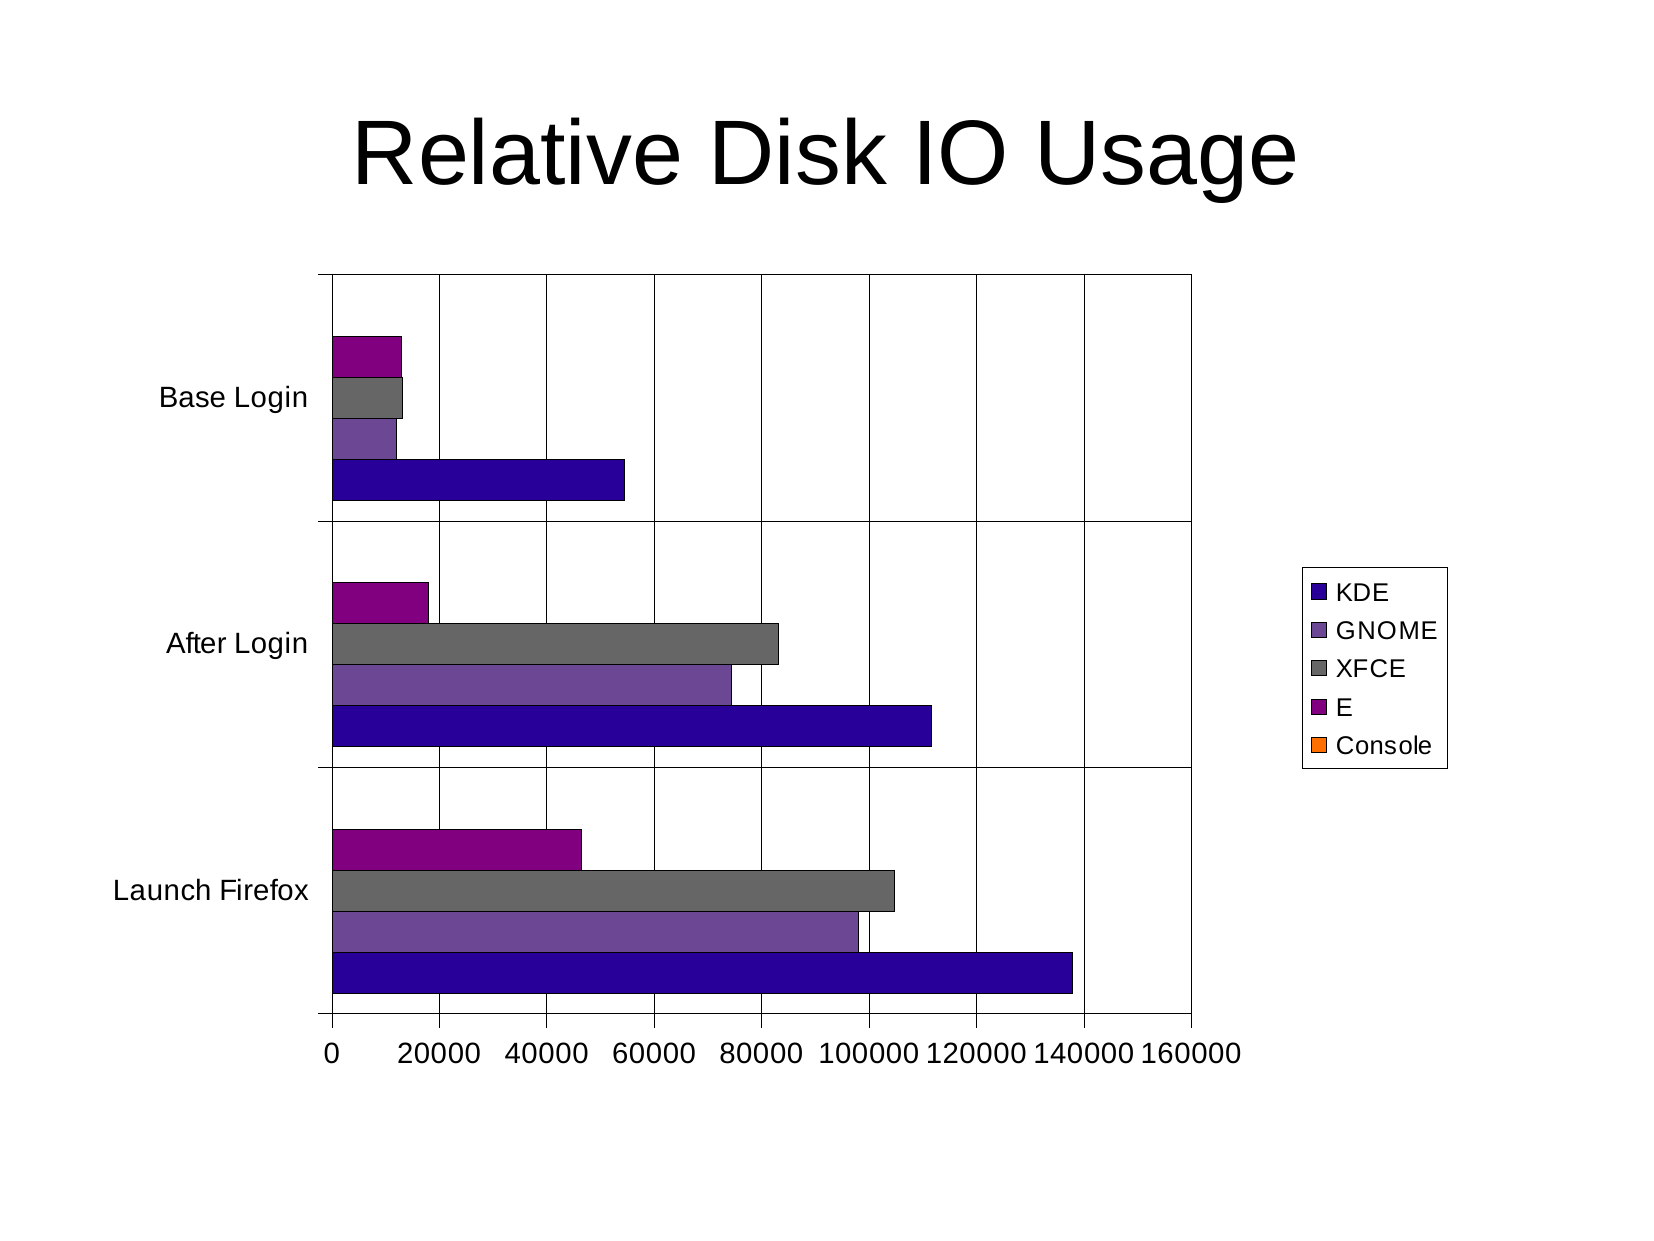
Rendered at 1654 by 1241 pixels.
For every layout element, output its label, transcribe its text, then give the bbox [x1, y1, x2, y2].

chart [82, 243, 1584, 1088]
title Relative Disk IO Usage [82, 49, 1571, 243]
